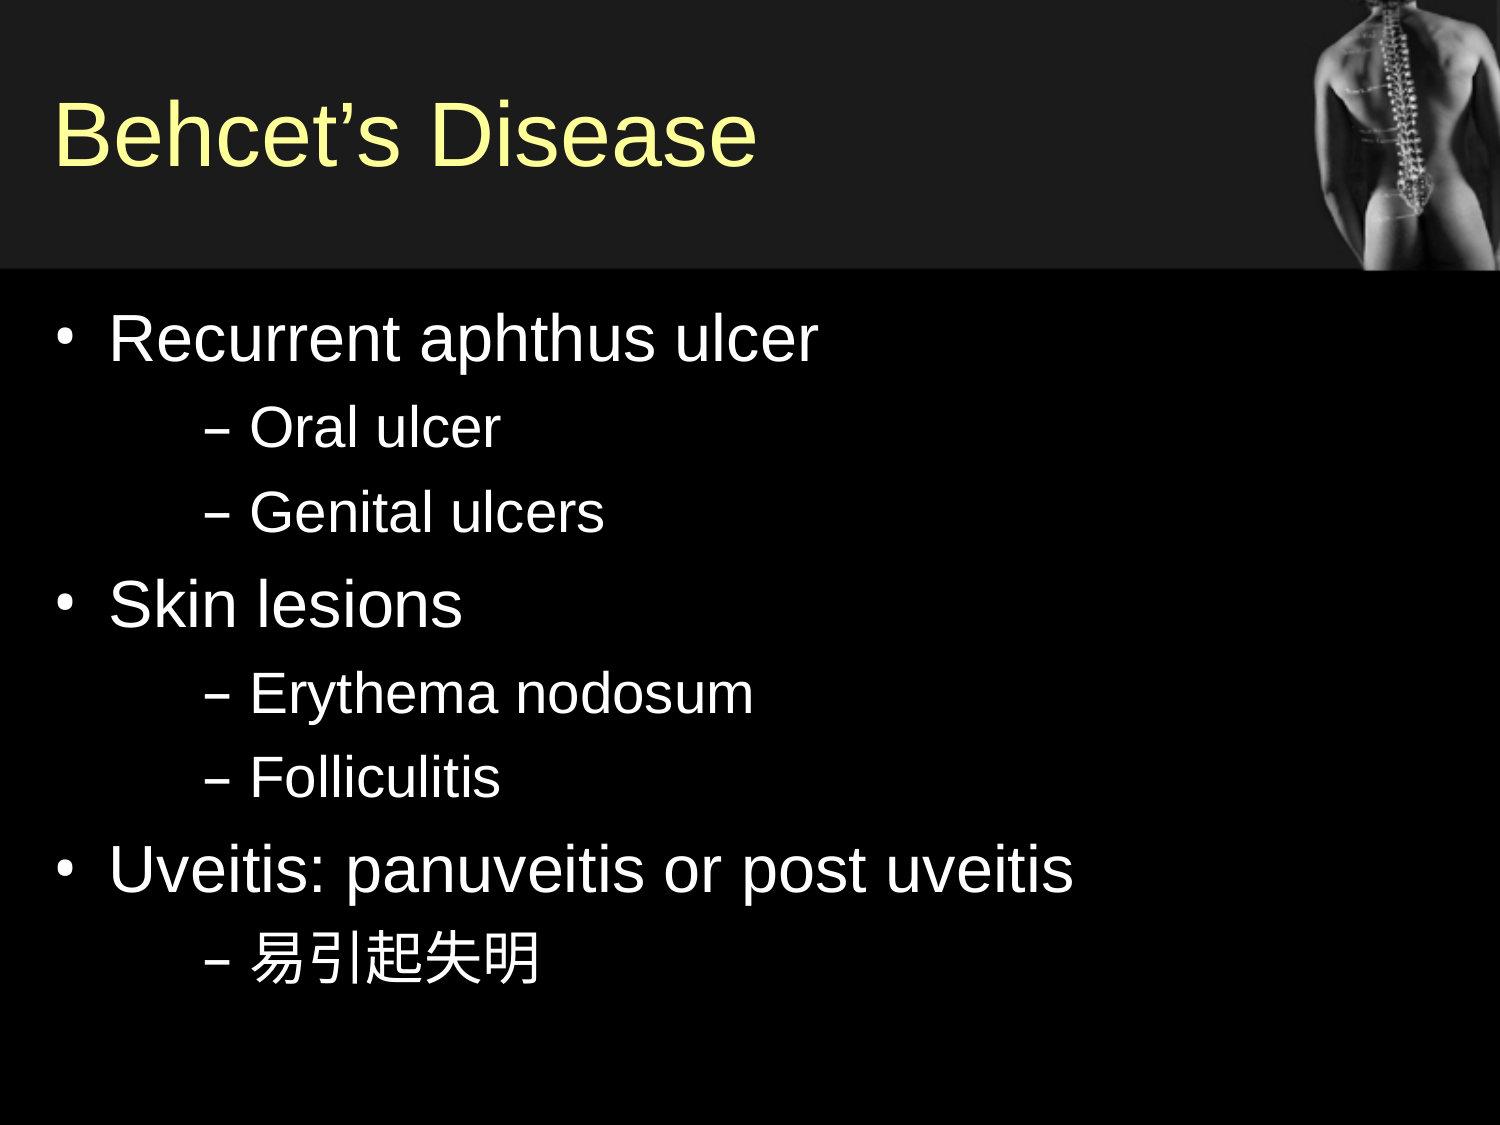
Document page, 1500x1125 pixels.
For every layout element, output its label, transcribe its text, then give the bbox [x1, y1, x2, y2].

list Recurrent aphthus ulcer Oral ulcer Genital ulcers Skin lesions Erythema nodosum Folliculitis Uveitis: panuveitis or post uveitis 易引起失明 [37, 287, 1476, 1000]
title Behcet’s Disease [37, 32, 1300, 228]
